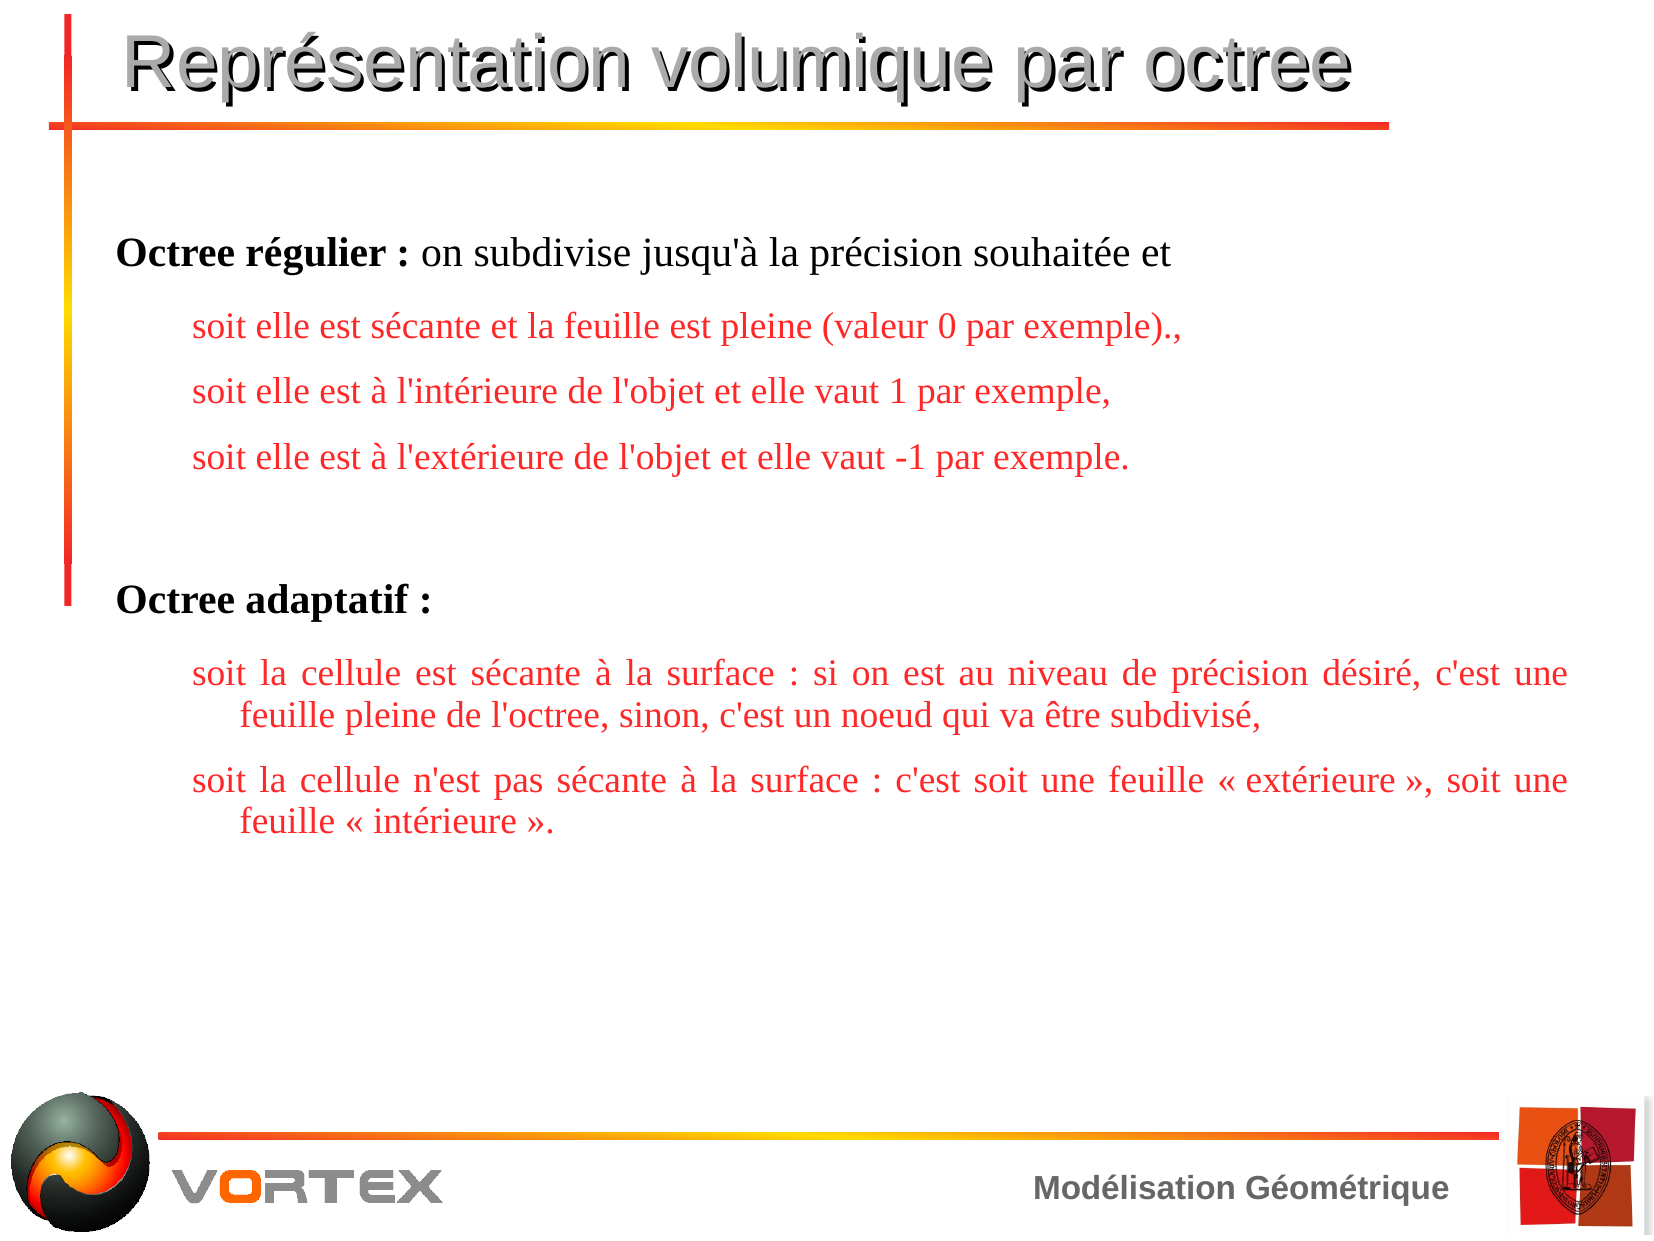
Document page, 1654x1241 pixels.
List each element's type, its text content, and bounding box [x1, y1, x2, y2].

picture [1505, 1096, 1653, 1235]
title Représentation volumique par octree [82, 4, 1392, 120]
list Octree régulier : on subdivise jusqu'à la précision souhaitée et soit elle est sécante et la feuille est pleine (valeur 0 par exemple)., soit elle est à l'intérieure de l'objet et elle vaut 1 par exemple, soit elle est à l'extérieure de l'objet et elle vaut -1 par exemple. Octree adaptatif : soit la cellule est sécante à la surface : si on est au niveau de précision désiré, c'est une feuille pleine de l'octree, sinon, c'est un noeud qui va être subdivisé, soit la cellule n'est pas sécante à la surface : c'est soit une feuille « extérieure », soit une feuille « intérieure ». [97, 153, 1571, 1109]
picture [11, 1092, 443, 1232]
